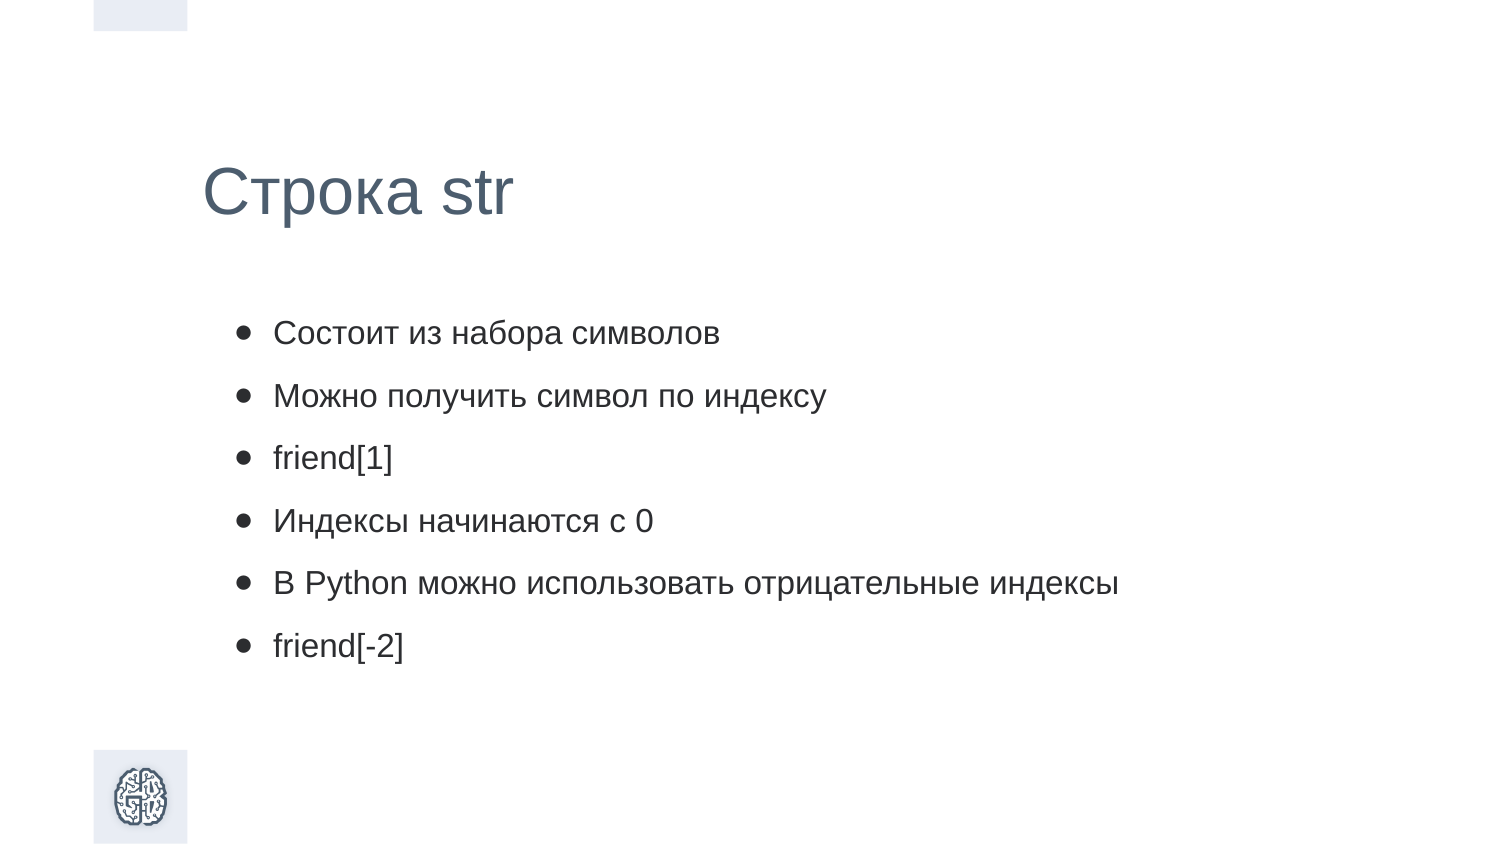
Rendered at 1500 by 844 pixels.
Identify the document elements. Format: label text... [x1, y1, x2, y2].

text_box Можно получить символ по индексу [187, 358, 1312, 409]
text_box Состоит из набора символов [187, 284, 1312, 358]
text_box Индексы начинаются с 0 [187, 472, 1312, 534]
text_box Строка str [187, 93, 1312, 282]
text_box friend[-2] [187, 597, 1312, 671]
text_box В Python можно использовать отрицательные индексы [187, 534, 1312, 597]
picture [106, 760, 175, 834]
text_box friend[1] [187, 409, 1312, 472]
